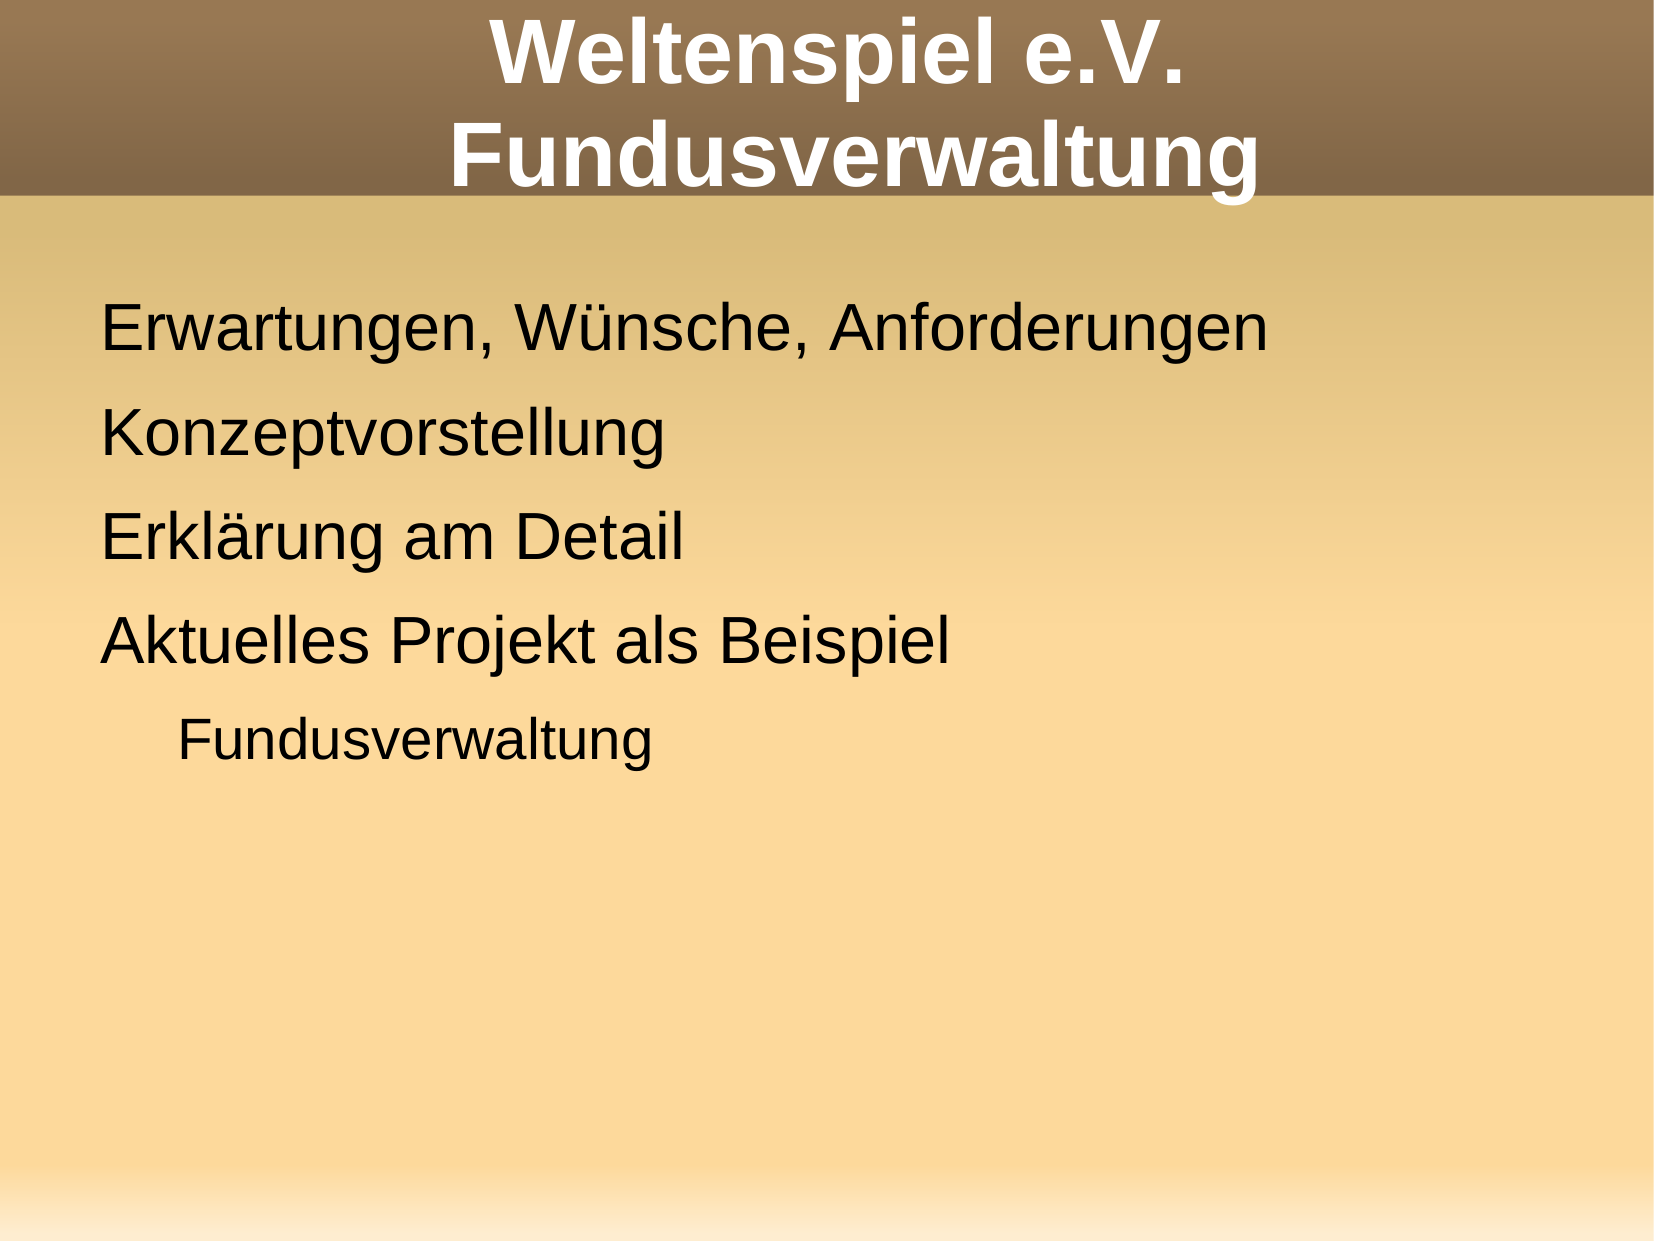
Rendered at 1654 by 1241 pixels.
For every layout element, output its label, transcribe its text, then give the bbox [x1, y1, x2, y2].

text_box [383, 295, 562, 354]
title Weltenspiel e.V. Fundusverwaltung [76, 0, 1565, 211]
list Erwartungen, Wünsche, Anforderungen Konzeptvorstellung Erklärung am Detail Aktuelles Projekt als Beispiel Fundusverwaltung [82, 290, 1571, 1094]
picture [0, 0, 1654, 1241]
